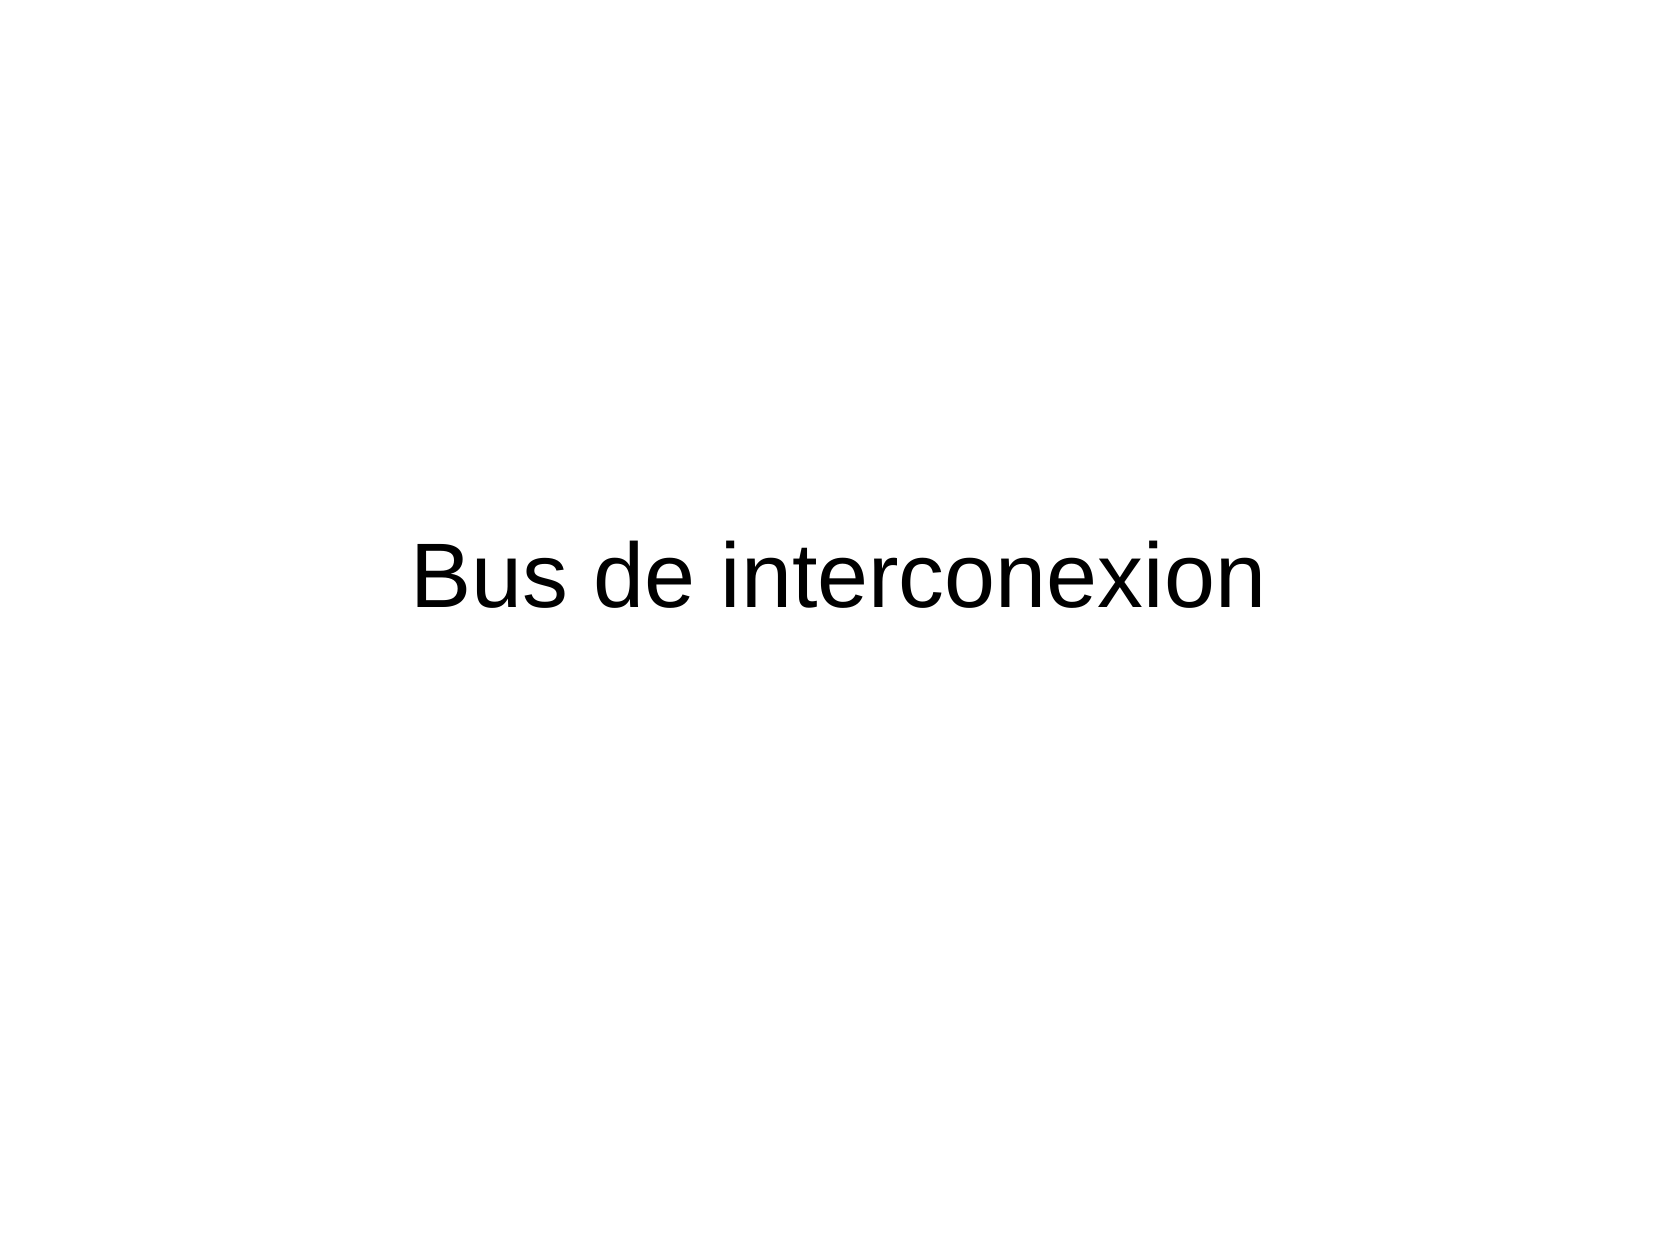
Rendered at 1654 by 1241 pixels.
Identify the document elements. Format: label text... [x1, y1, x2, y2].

title Bus de interconexion [94, 472, 1583, 680]
